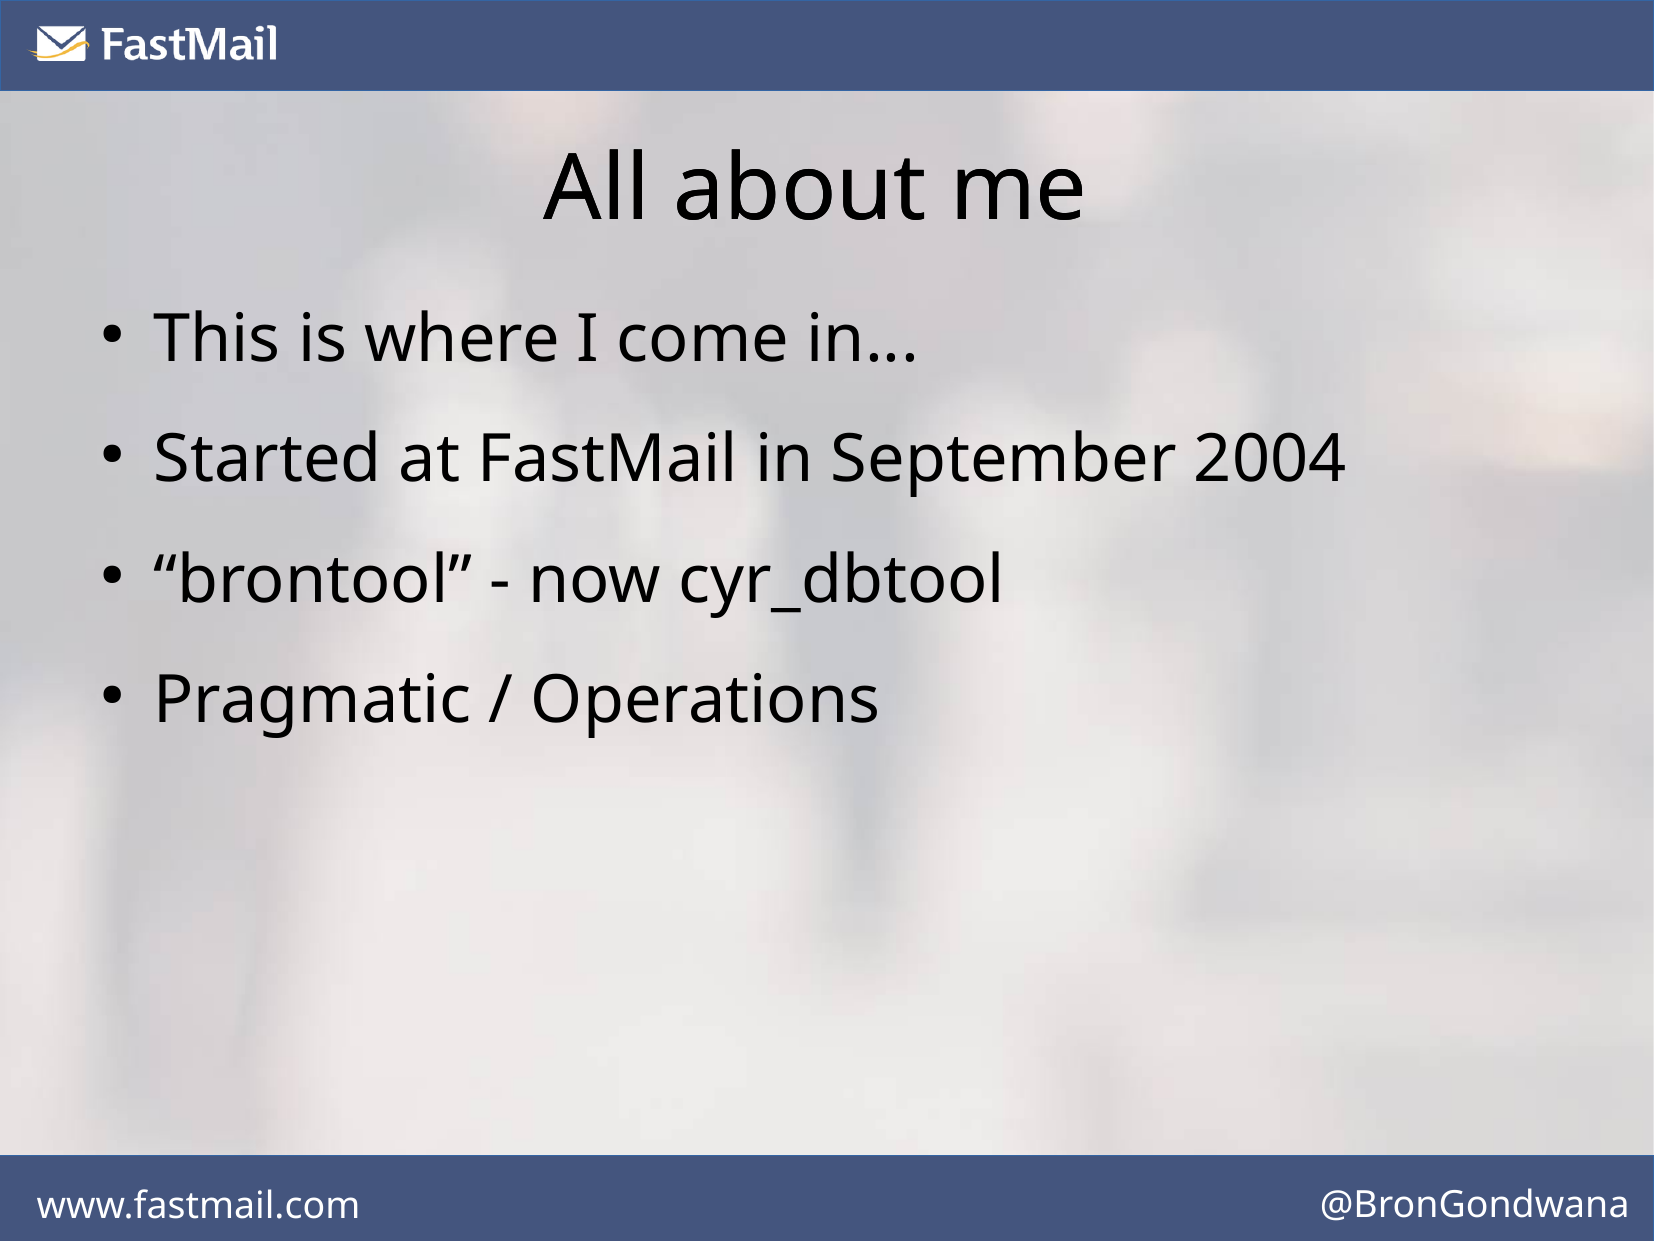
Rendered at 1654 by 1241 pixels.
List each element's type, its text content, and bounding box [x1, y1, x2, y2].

picture [26, 8, 302, 78]
text_box [82, 290, 1571, 1010]
text_box All about me [71, 101, 1561, 267]
picture [0, 91, 1654, 1155]
